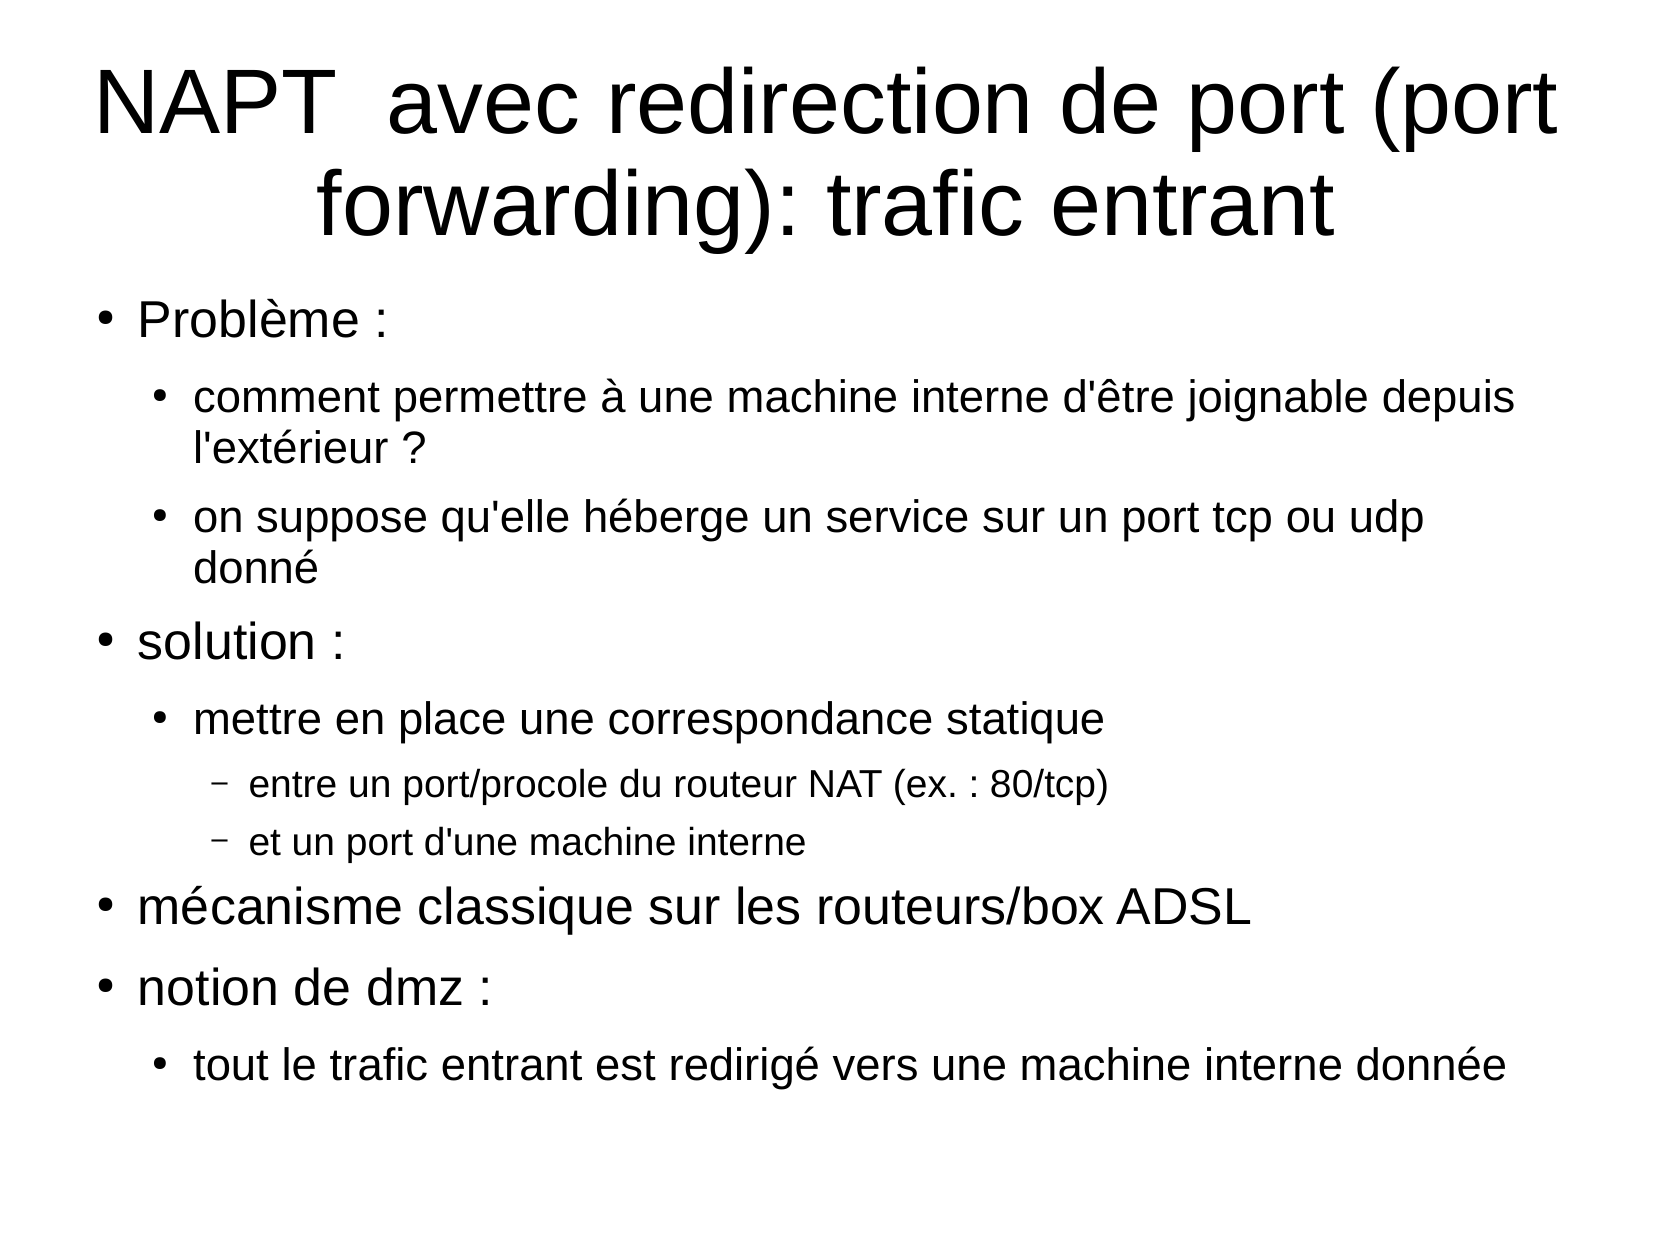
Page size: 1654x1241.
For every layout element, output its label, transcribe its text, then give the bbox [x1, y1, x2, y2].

list Problème : comment permettre à une machine interne d'être joignable depuis l'extérieur ? on suppose qu'elle héberge un service sur un port tcp ou udp donné solution : mettre en place une correspondance statique entre un port/procole du routeur NAT (ex. : 80/tcp) et un port d'une machine interne mécanisme classique sur les routeurs/box ADSL notion de dmz : tout le trafic entrant est redirigé vers une machine interne donnée [82, 290, 1571, 1109]
title NAPT avec redirection de port (port forwarding): trafic entrant [82, 49, 1571, 257]
